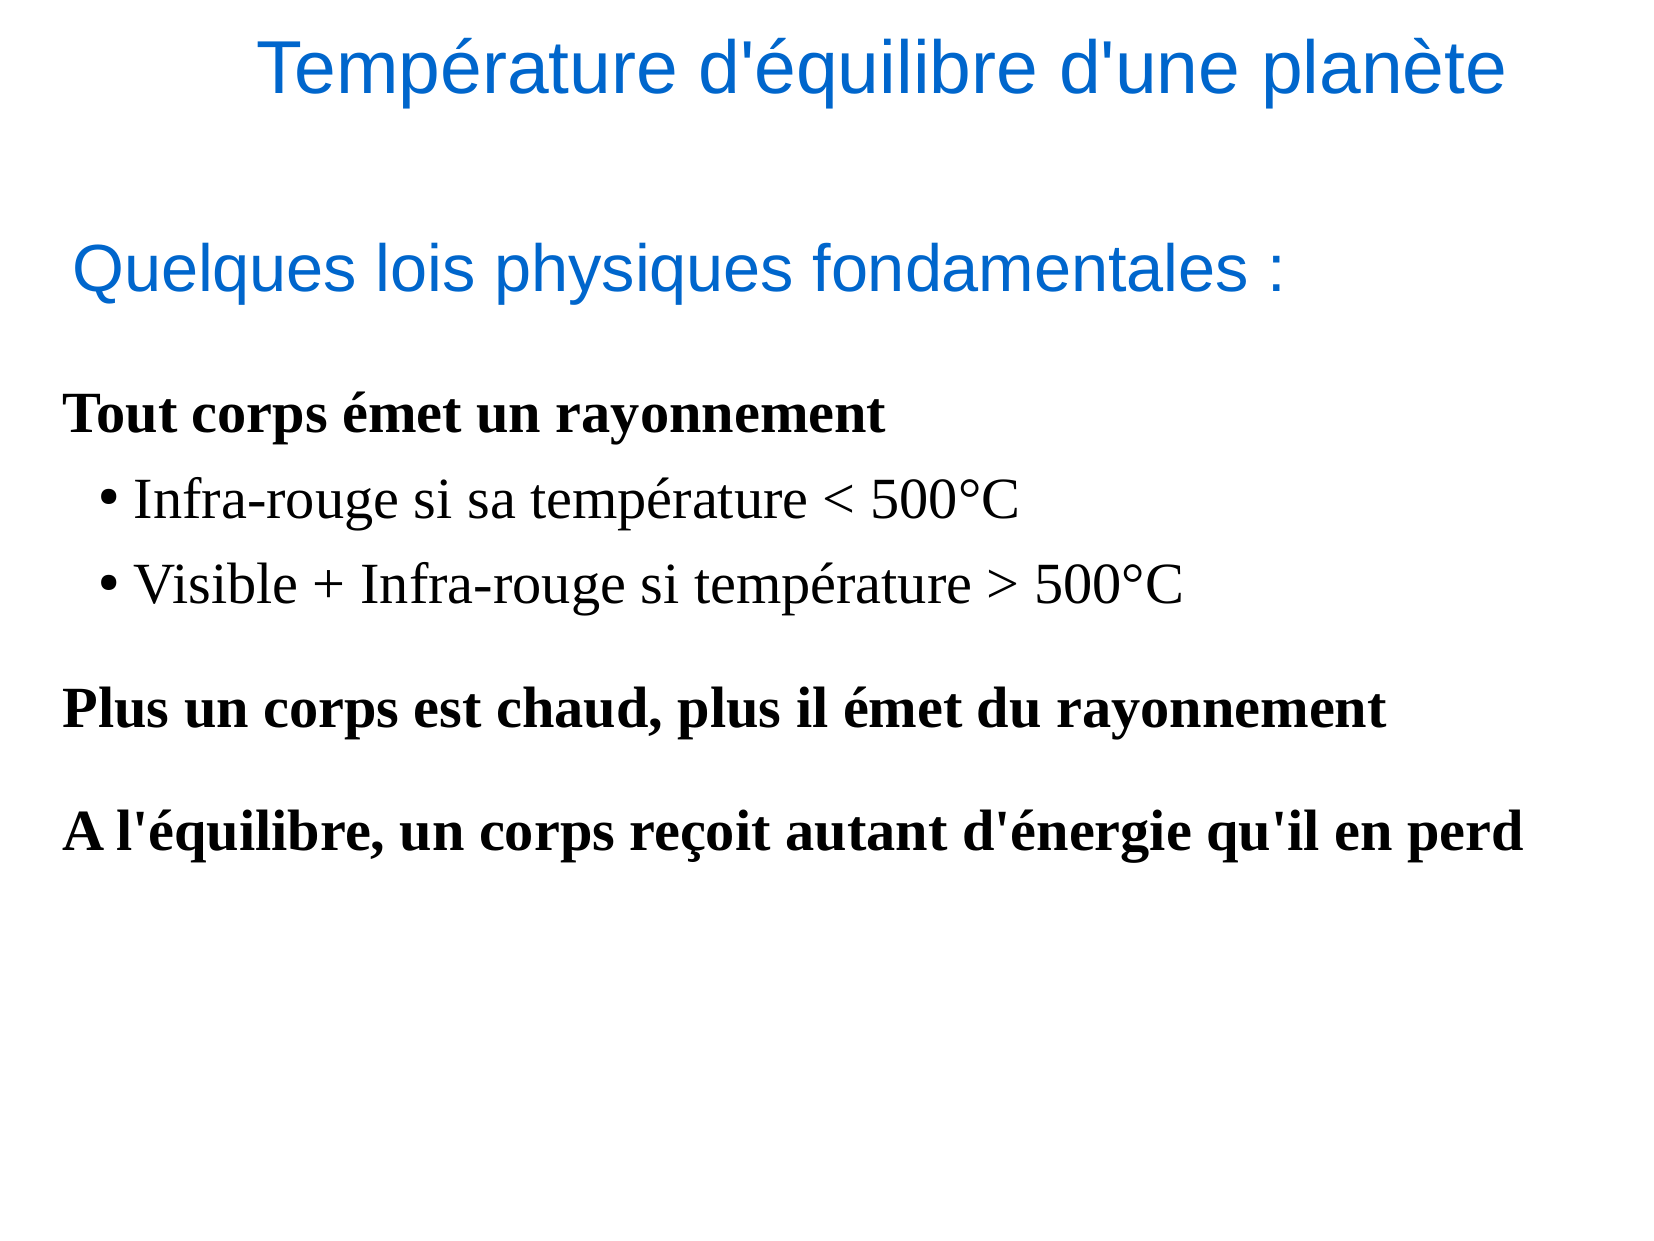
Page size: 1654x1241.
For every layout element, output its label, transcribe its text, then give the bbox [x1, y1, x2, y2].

text_box Tout corps émet un rayonnement Infra-rouge si sa température < 500°C Visible + Infra-rouge si température > 500°C Plus un corps est chaud, plus il émet du rayonnement A l'équilibre, un corps reçoit autant d'énergie qu'il en perd [49, 374, 1608, 1126]
text_box Quelques lois physiques fondamentales : [57, 223, 1550, 320]
text_box Température d'équilibre d'une planète [226, 25, 1539, 110]
